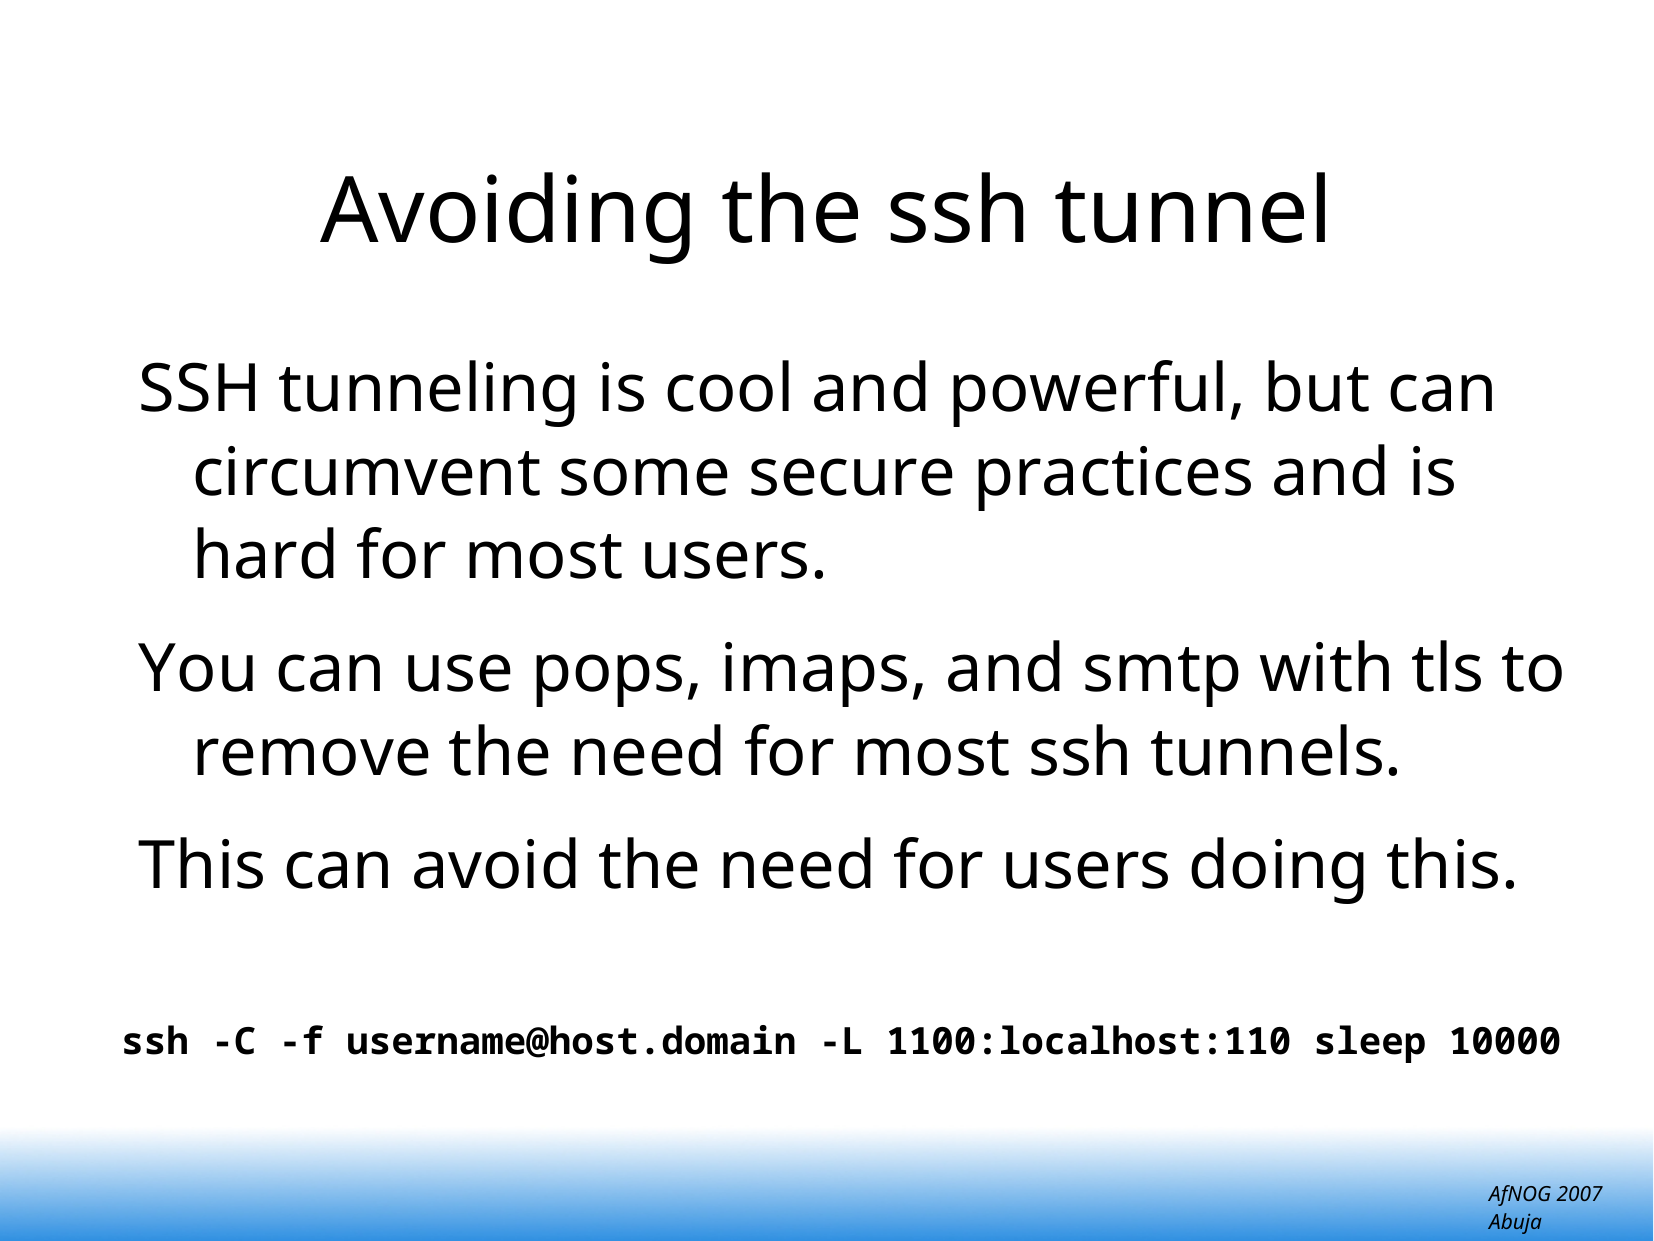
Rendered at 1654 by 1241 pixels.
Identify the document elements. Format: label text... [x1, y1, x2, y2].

list SSH tunneling is cool and powerful, but can circumvent some secure practices and is hard for most users. You can use pops, imaps, and smtp with tls to remove the need for most ssh tunnels. This can avoid the need for users doing this. ssh -C -f username@host.domain -L 1100:localhost:110 sleep 10000 [121, 344, 1593, 1190]
picture [1571, 1190, 1577, 1200]
picture [0, 1125, 1654, 1241]
picture [1582, 1190, 1588, 1200]
title Avoiding the ssh tunnel [121, 102, 1534, 311]
picture [1525, 1190, 1534, 1200]
